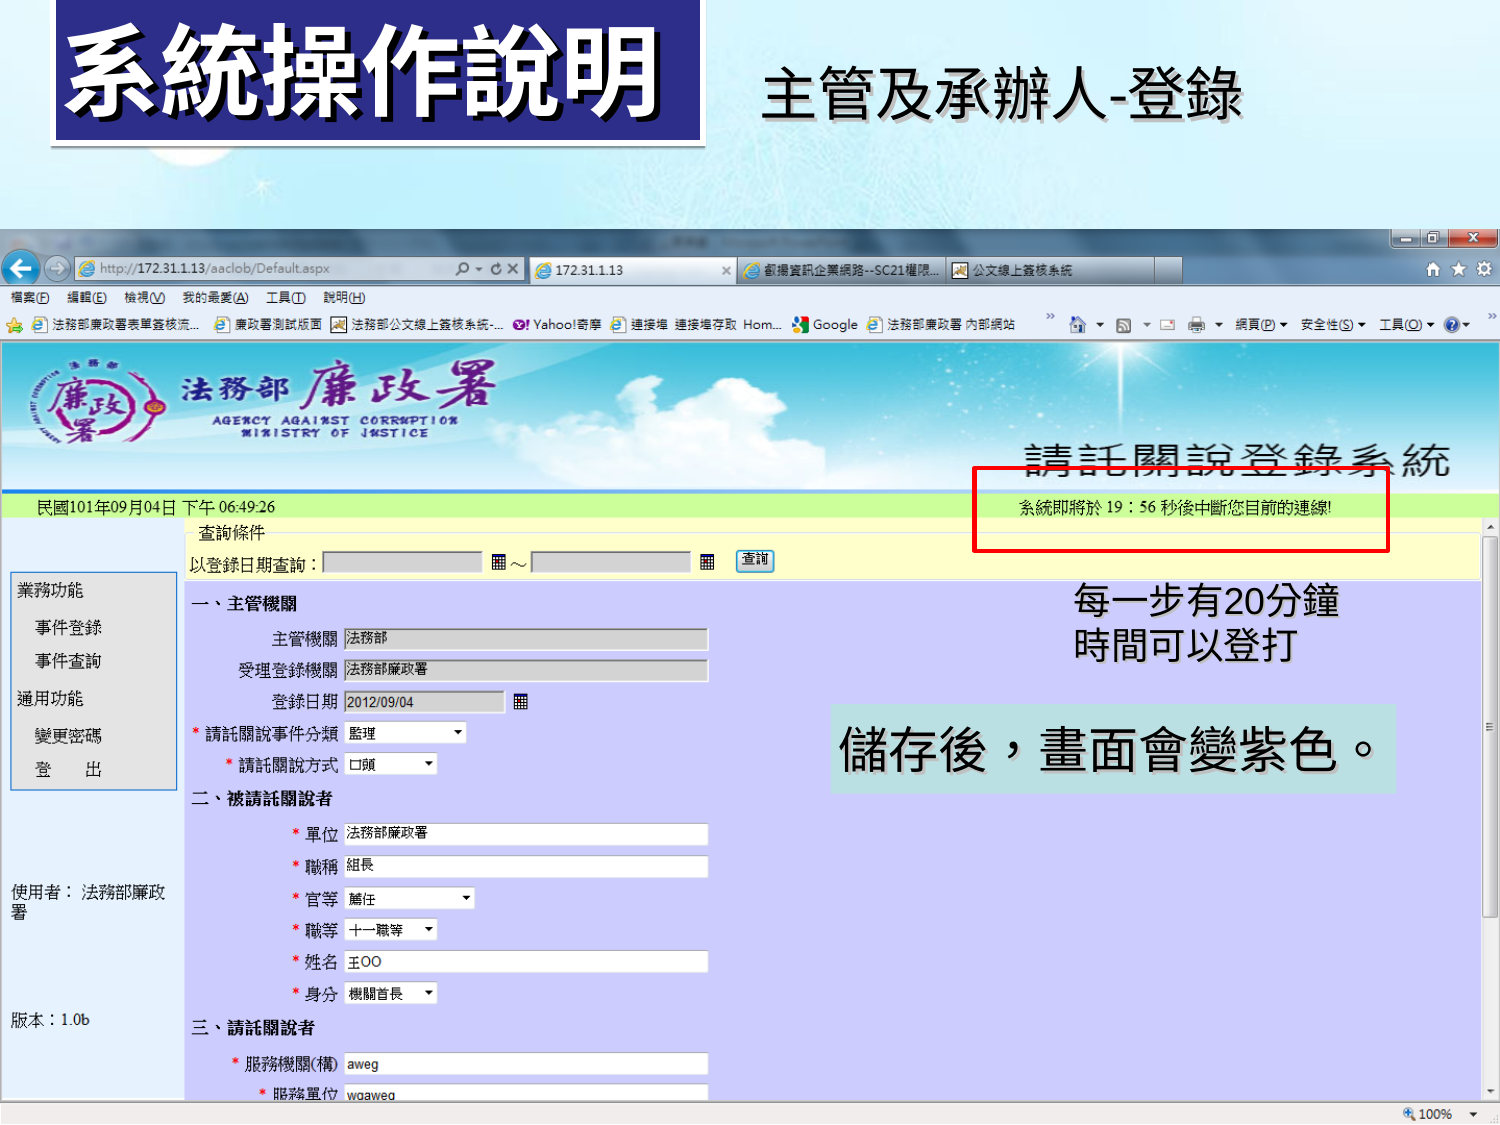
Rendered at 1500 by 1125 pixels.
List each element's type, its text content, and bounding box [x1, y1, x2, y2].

text_box 儲存後，畫面會變紫色。 [830, 704, 1397, 794]
text_box 每一步有20分鐘 時間可以登打 [1065, 562, 1348, 683]
picture [0, 0, 1500, 1125]
title 系統操作說明 [53, 0, 703, 144]
text_box 主管及承辦人-登錄 [751, 42, 1252, 213]
